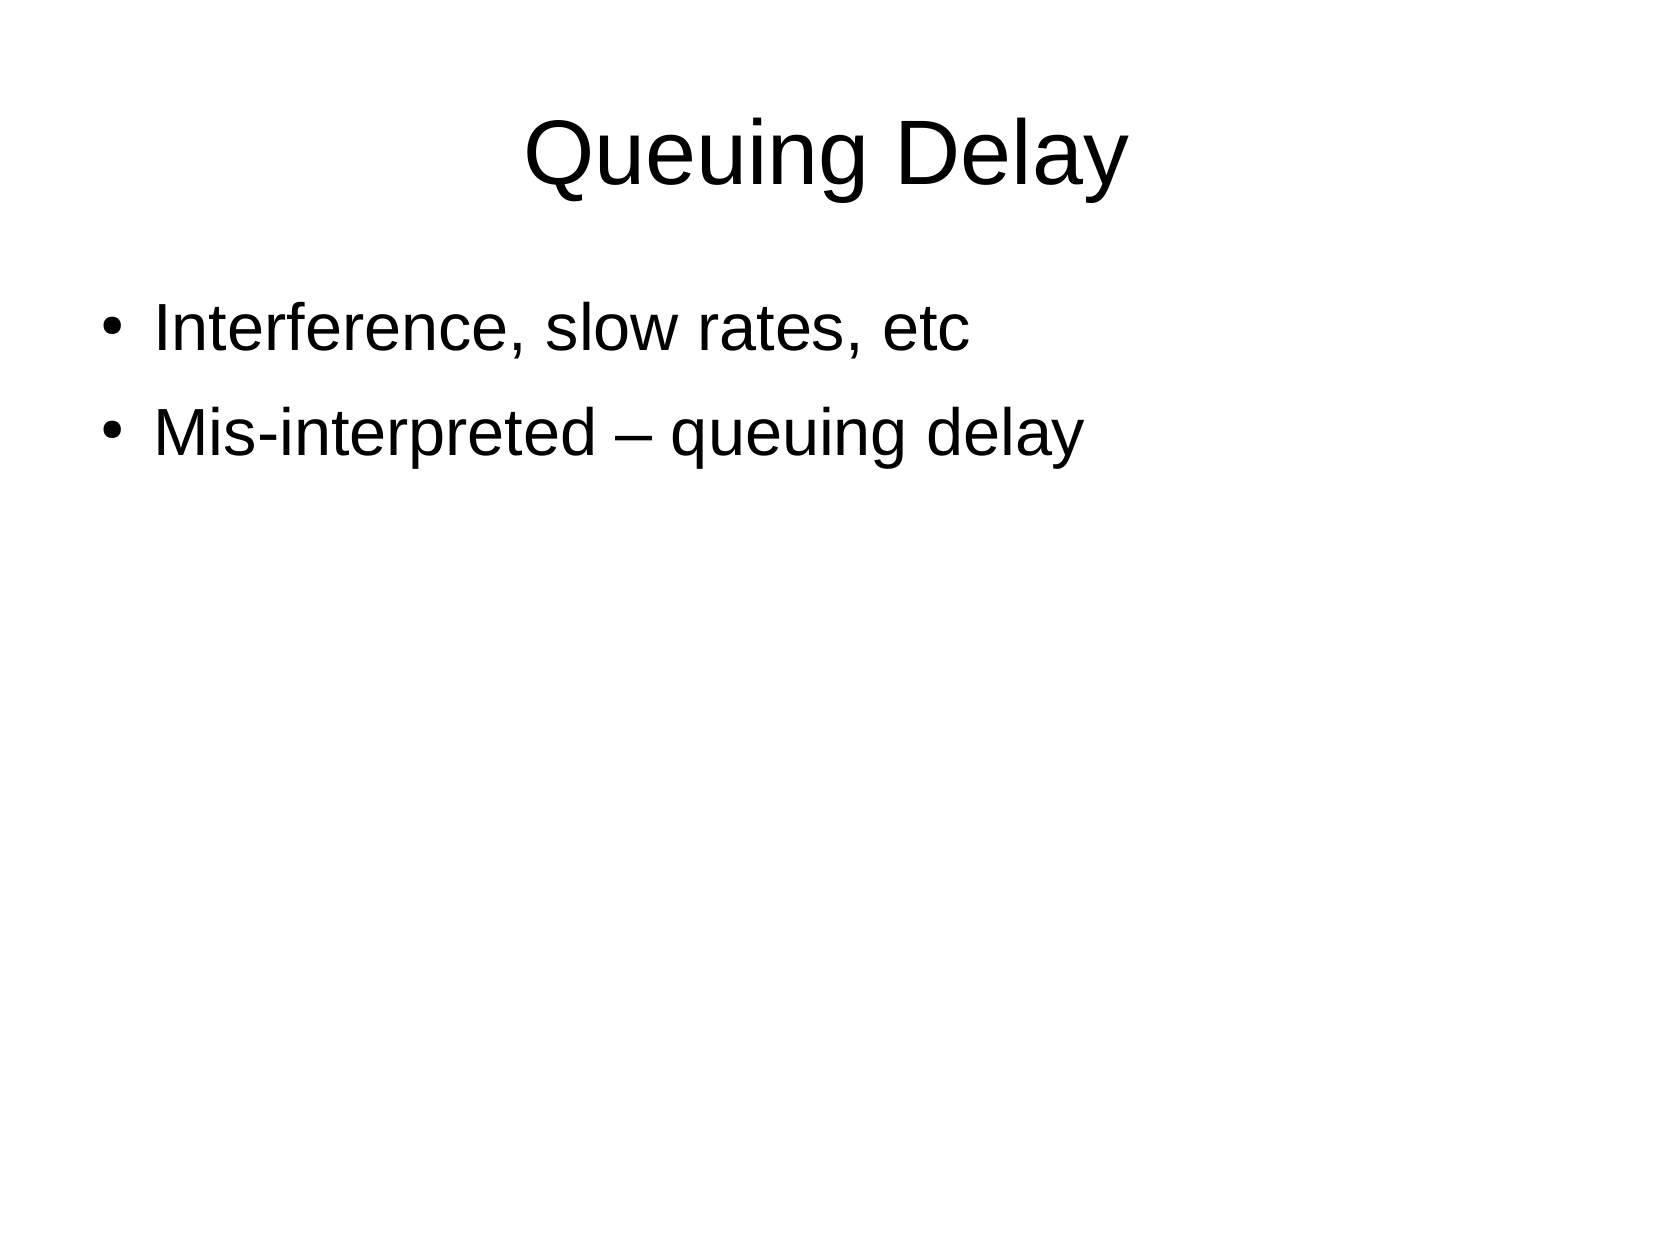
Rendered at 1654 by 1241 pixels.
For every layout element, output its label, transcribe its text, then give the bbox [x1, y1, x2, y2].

list Interference, slow rates, etc Mis-interpreted – queuing delay [82, 290, 1571, 1010]
title Queuing Delay [82, 49, 1571, 257]
